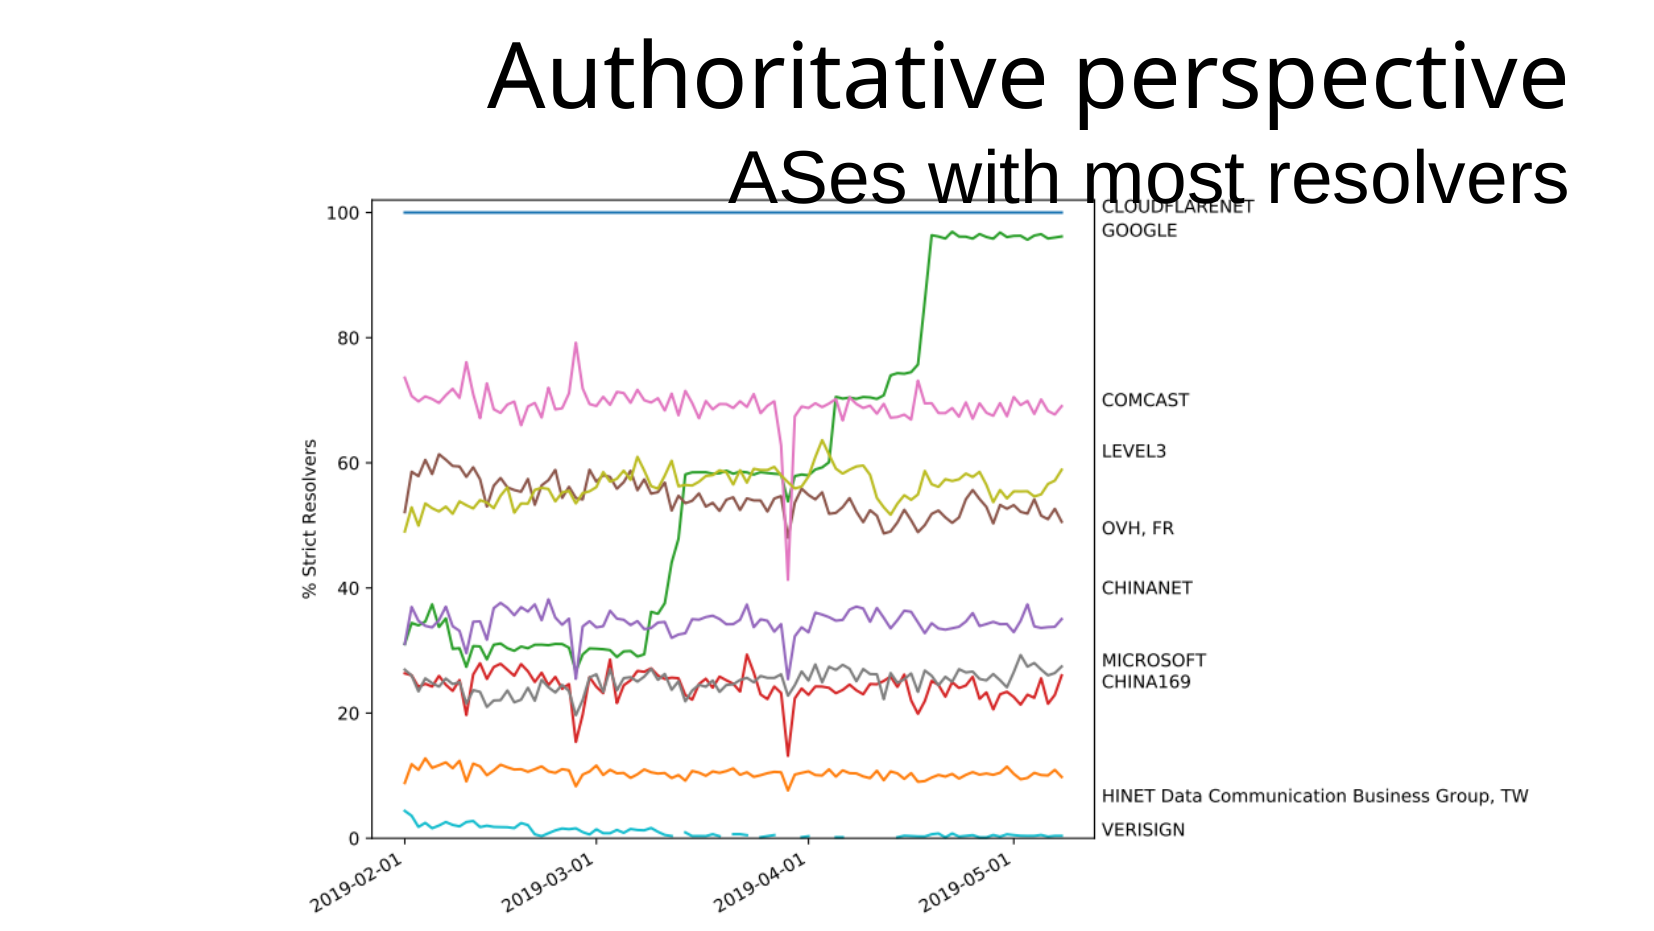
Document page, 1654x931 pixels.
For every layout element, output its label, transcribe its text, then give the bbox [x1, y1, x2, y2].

title Authoritative perspective ASes with most resolvers [82, 26, 1571, 203]
picture [283, 203, 1547, 931]
